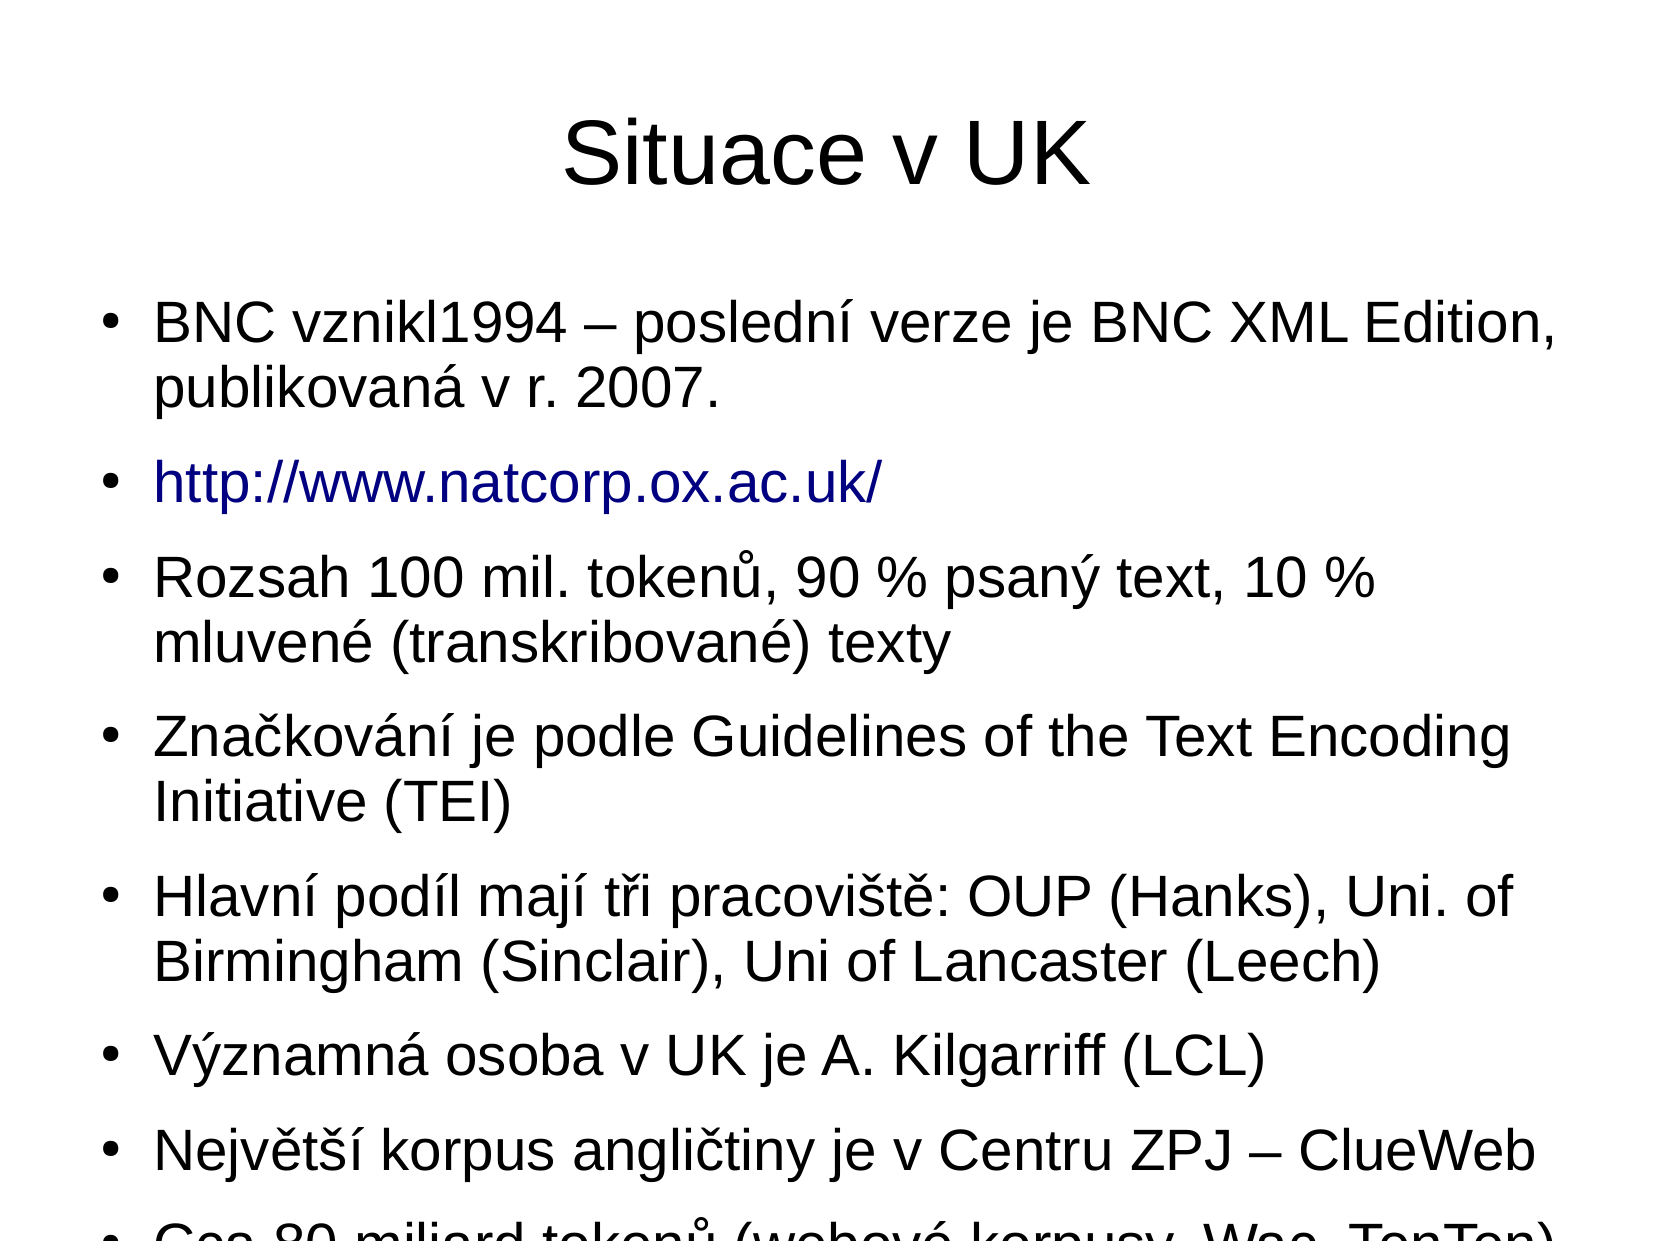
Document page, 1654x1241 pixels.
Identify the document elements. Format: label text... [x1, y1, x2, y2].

title Situace v UK [82, 49, 1571, 257]
list BNC vznikl1994 – poslední verze je BNC XML Edition, publikovaná v r. 2007. http://www.natcorp.ox.ac.uk/ Rozsah 100 mil. tokenů, 90 % psaný text, 10 % mluvené (transkribované) texty Značkování je podle Guidelines of the Text Encoding Initiative (TEI) Hlavní podíl mají tři pracoviště: OUP (Hanks), Uni. of Birmingham (Sinclair), Uni of Lancaster (Leech) Významná osoba v UK je A. Kilgarriff (LCL) Největší korpus angličtiny je v Centru ZPJ – ClueWeb Cca 80 miliard tokenů (webové korpusy, Wac, TenTen) [82, 290, 1571, 1241]
